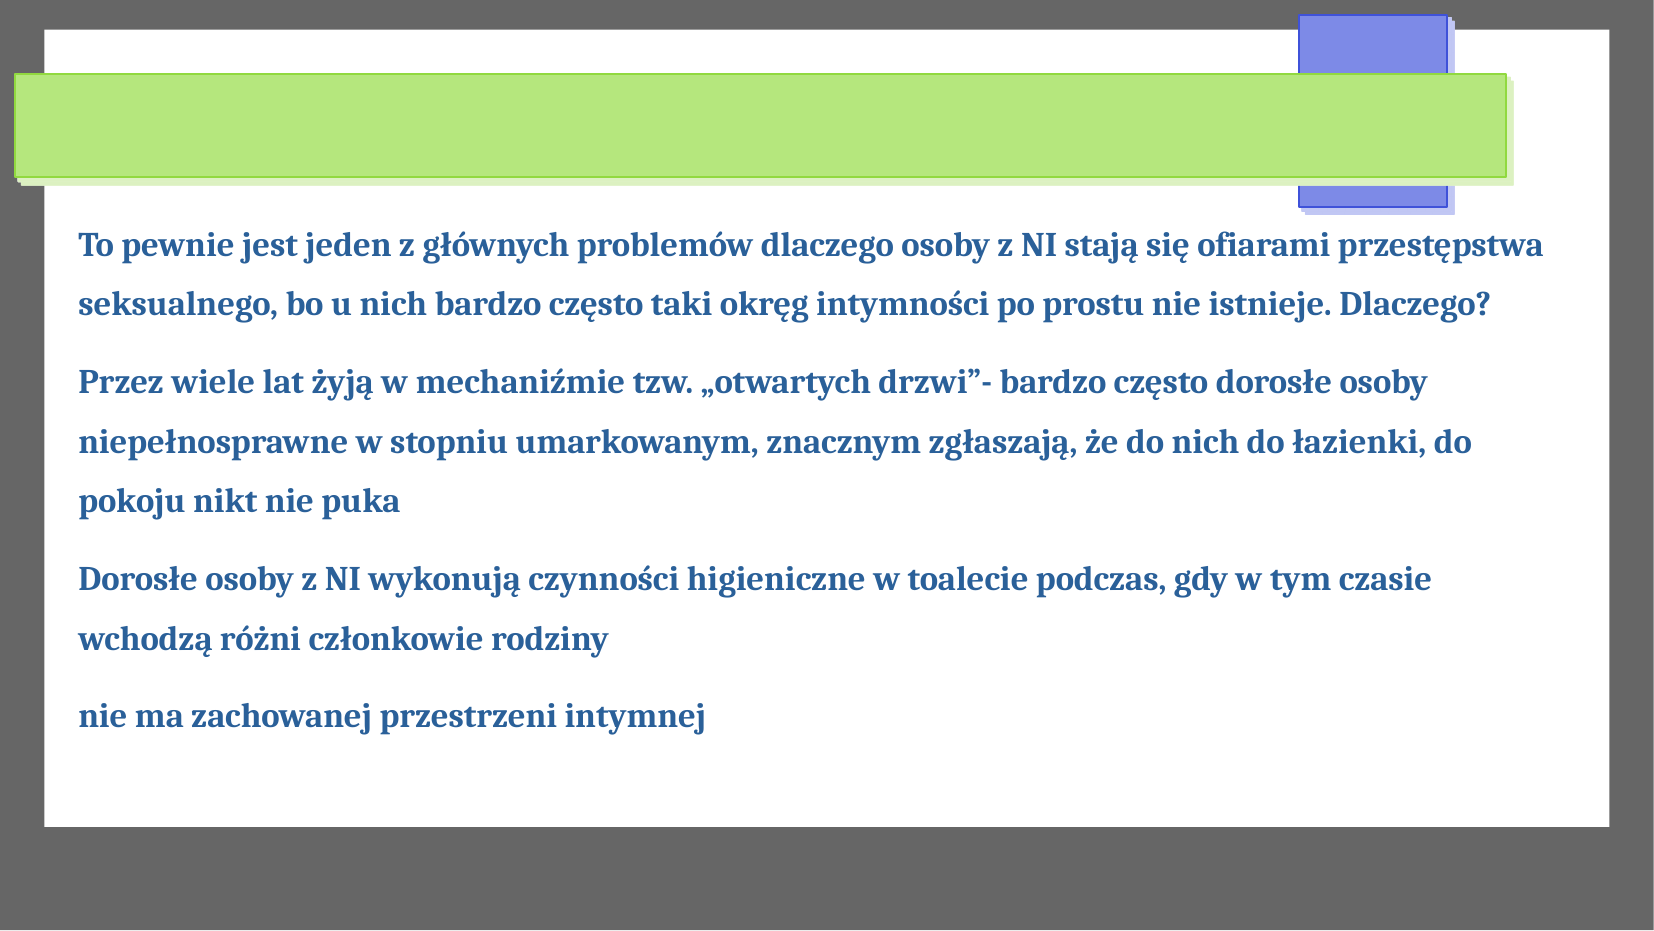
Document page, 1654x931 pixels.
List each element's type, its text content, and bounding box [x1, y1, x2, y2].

list To pewnie jest jeden z głównych problemów dlaczego osoby z NI stają się ofiarami przestępstwa seksualnego, bo u nich bardzo często taki okręg intymności po prostu nie istnieje. Dlaczego? Przez wiele lat żyją w mechaniźmie tzw. „otwartych drzwi”- bardzo często dorosłe osoby niepełnosprawne w stopniu umarkowanym, znacznym zgłaszają, że do nich do łazienki, do pokoju nikt nie puka Dorosłe osoby z NI wykonują czynności higieniczne w toalecie podczas, gdy w tym czasie wchodzą różni członkowie rodziny nie ma zachowanej przestrzeni intymnej [78, 205, 1555, 796]
